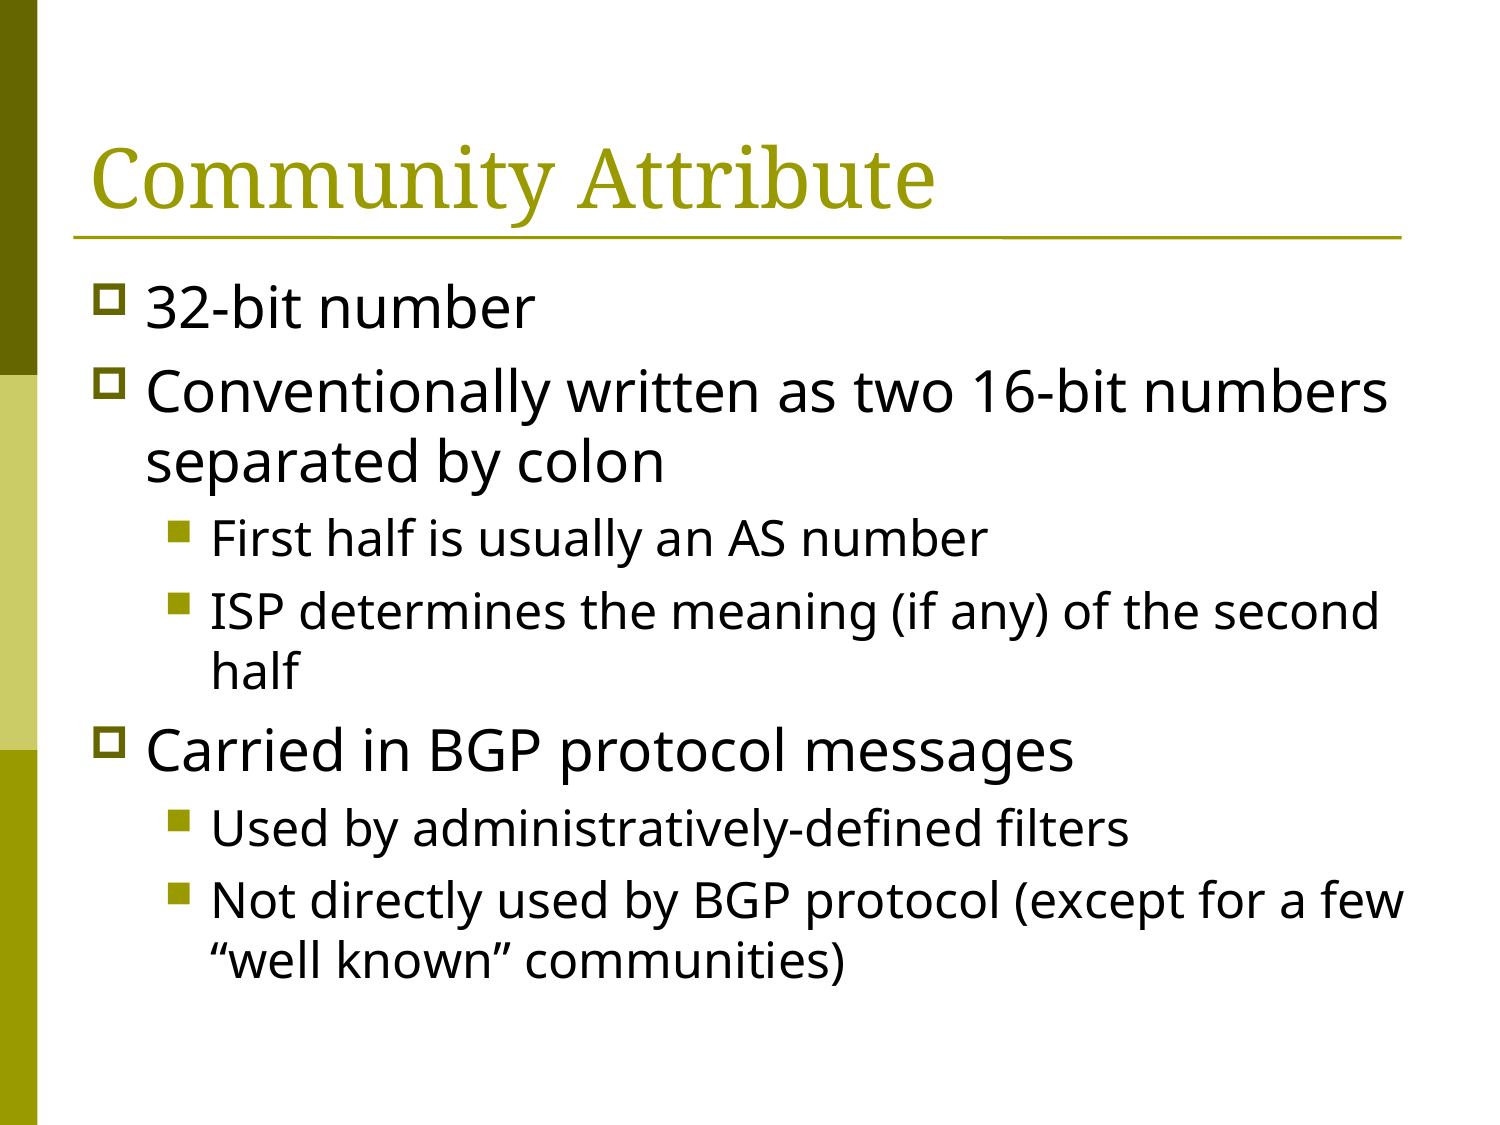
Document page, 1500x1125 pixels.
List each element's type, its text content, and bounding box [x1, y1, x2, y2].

list 32-bit number Conventionally written as two 16-bit numbers separated by colon First half is usually an AS number ISP determines the meaning (if any) of the second half Carried in BGP protocol messages Used by administratively-defined filters Not directly used by BGP protocol (except for a few “well known” communities) [75, 262, 1426, 1006]
title Community Attribute [75, 45, 1426, 233]
